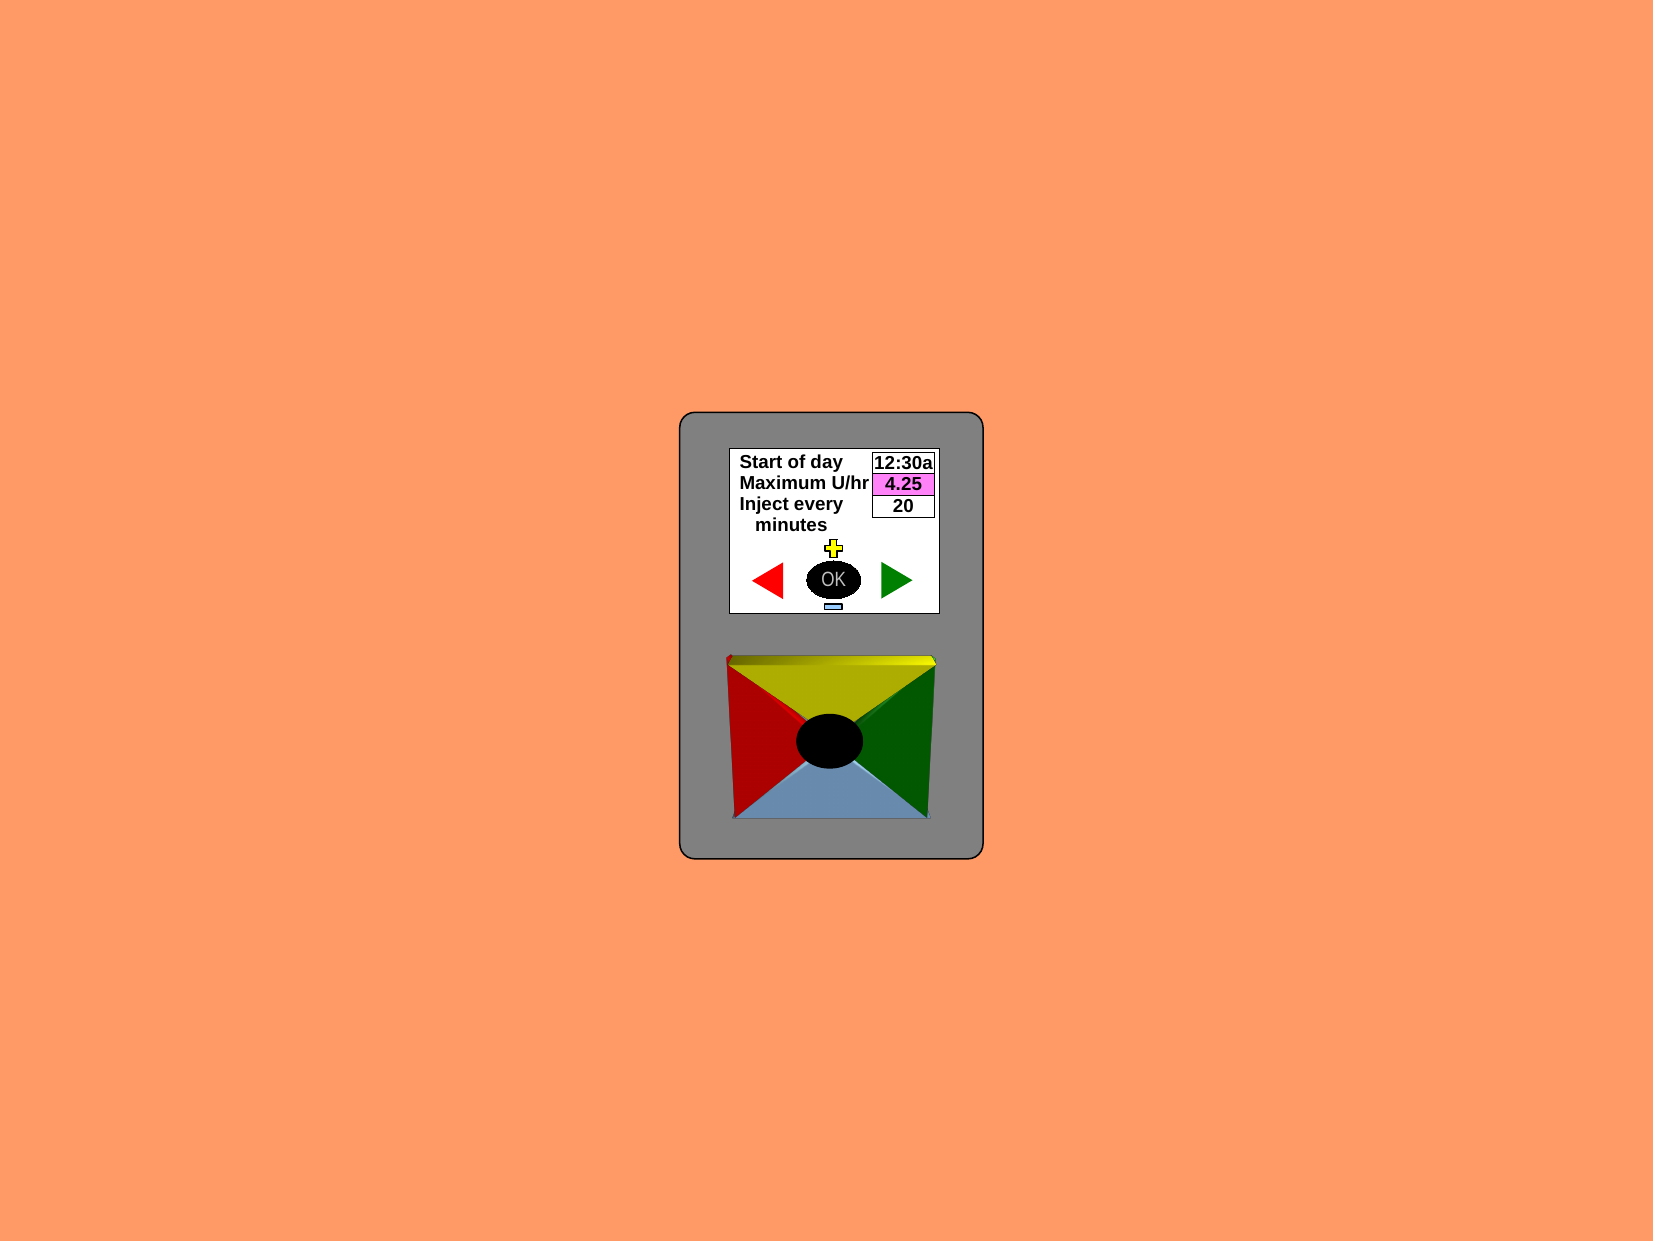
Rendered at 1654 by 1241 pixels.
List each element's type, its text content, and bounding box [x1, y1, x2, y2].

text_box Start of day Maximum U/hr Inject every minutes [724, 444, 895, 544]
text_box [679, 412, 984, 859]
text_box 4.25 [895, 474, 935, 495]
text_box 12:30a [895, 452, 935, 474]
text_box 20 [895, 495, 935, 518]
text_box OK [806, 560, 861, 599]
